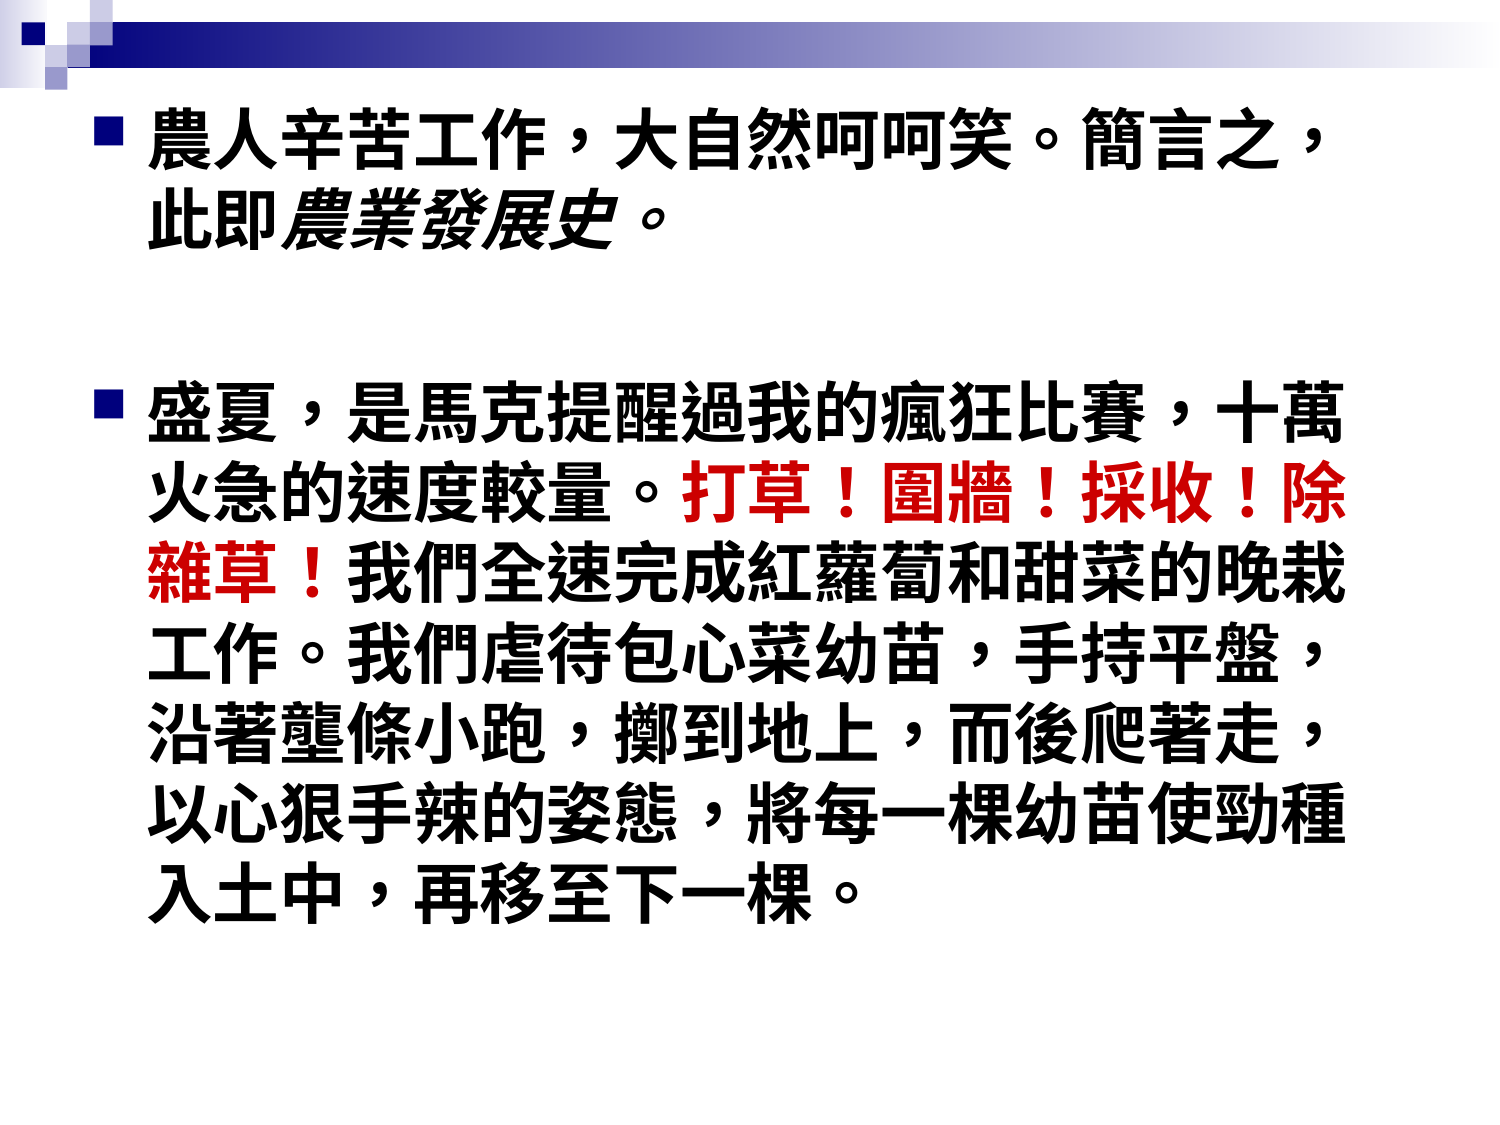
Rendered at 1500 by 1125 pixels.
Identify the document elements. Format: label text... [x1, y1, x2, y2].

list 農人辛苦工作，大自然呵呵笑。簡言之，此即農業發展史。 盛夏，是馬克提醒過我的瘋狂比賽，十萬火急的速度較量。打草！圍牆！採收！除雜草！我們全速完成紅蘿蔔和甜菜的晚栽工作。我們虐待包心菜幼苗，手持平盤，沿著壟條小跑，擲到地上，而後爬著走，以心狠手辣的姿態，將每一棵幼苗使勁種入土中，再移至下一棵。 [75, 90, 1426, 1094]
